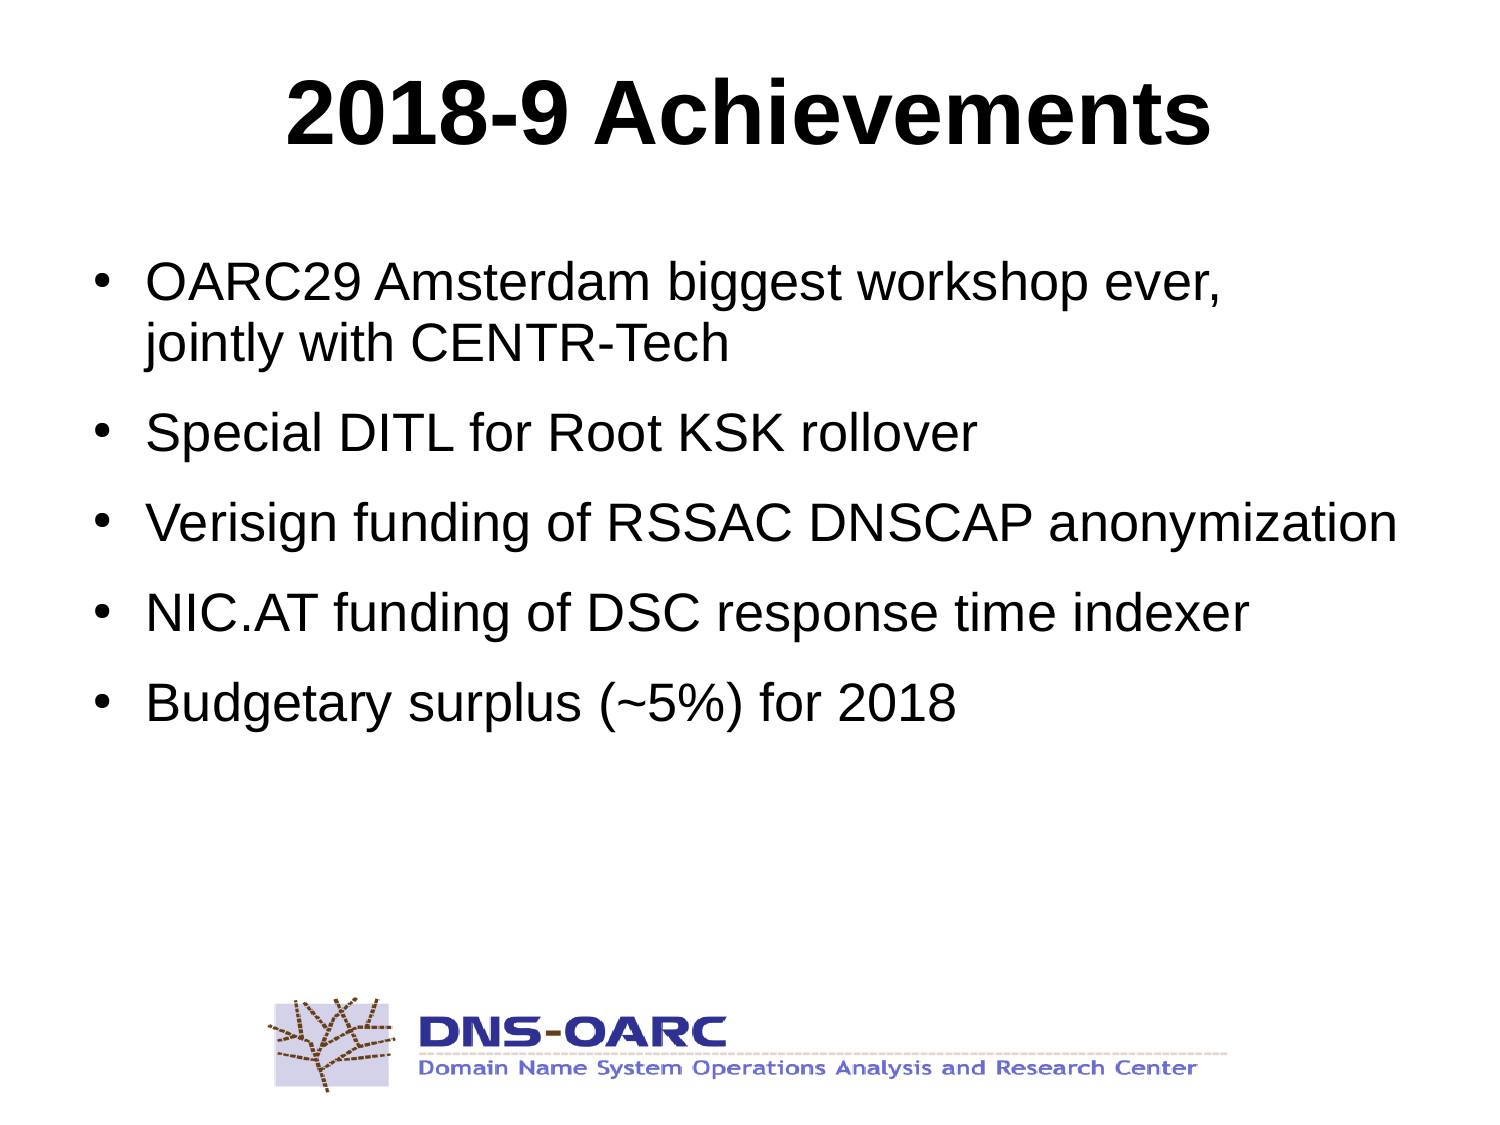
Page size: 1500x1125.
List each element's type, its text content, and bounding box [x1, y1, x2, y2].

picture [214, 991, 1259, 1099]
title 2018-9 Achievements [75, 44, 1425, 180]
list OARC29 Amsterdam biggest workshop ever, jointly with CENTR-Tech Special DITL for Root KSK rollover Verisign funding of RSSAC DNSCAP anonymization NIC.AT funding of DSC response time indexer Budgetary surplus (~5%) for 2018 [75, 251, 1425, 904]
